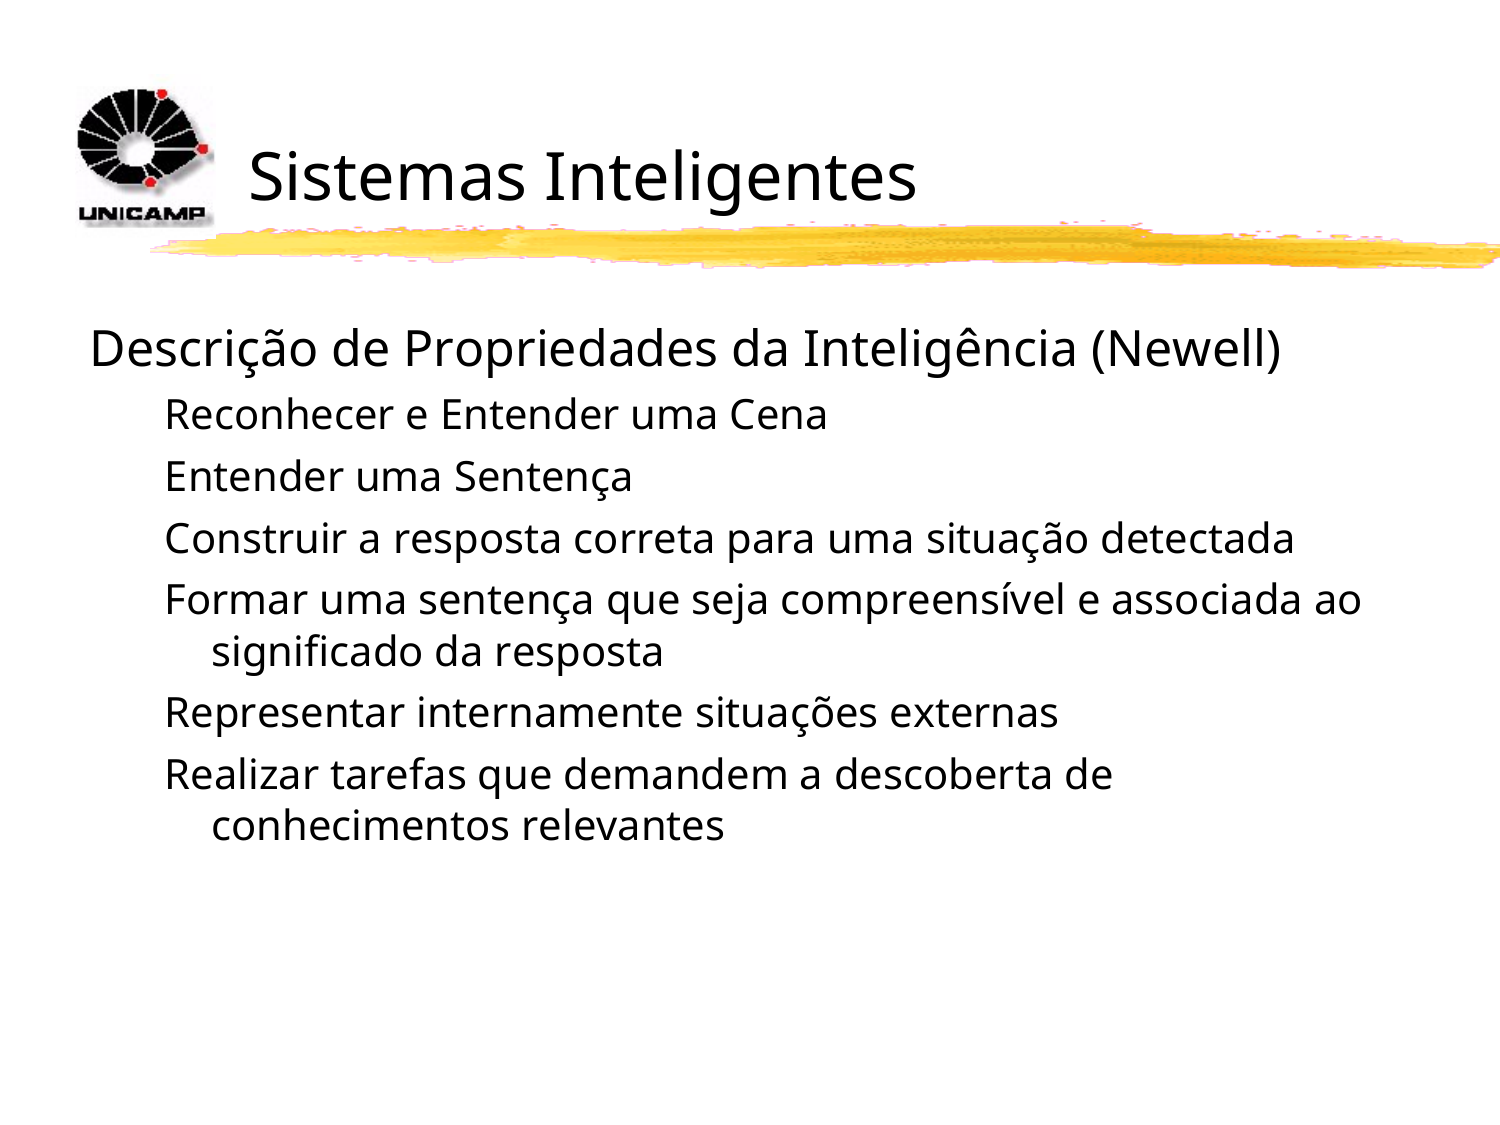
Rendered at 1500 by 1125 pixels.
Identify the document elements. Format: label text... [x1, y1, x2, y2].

list Descrição de Propriedades da Inteligência (Newell) Reconhecer e Entender uma Cena Entender uma Sentença Construir a resposta correta para uma situação detectada Formar uma sentença que seja compreensível e associada ao significado da resposta Representar internamente situações externas Realizar tarefas que demandem a descoberta de conhecimentos relevantes [74, 309, 1417, 994]
title Sistemas Inteligentes [233, 37, 1434, 225]
picture [75, 74, 1500, 279]
